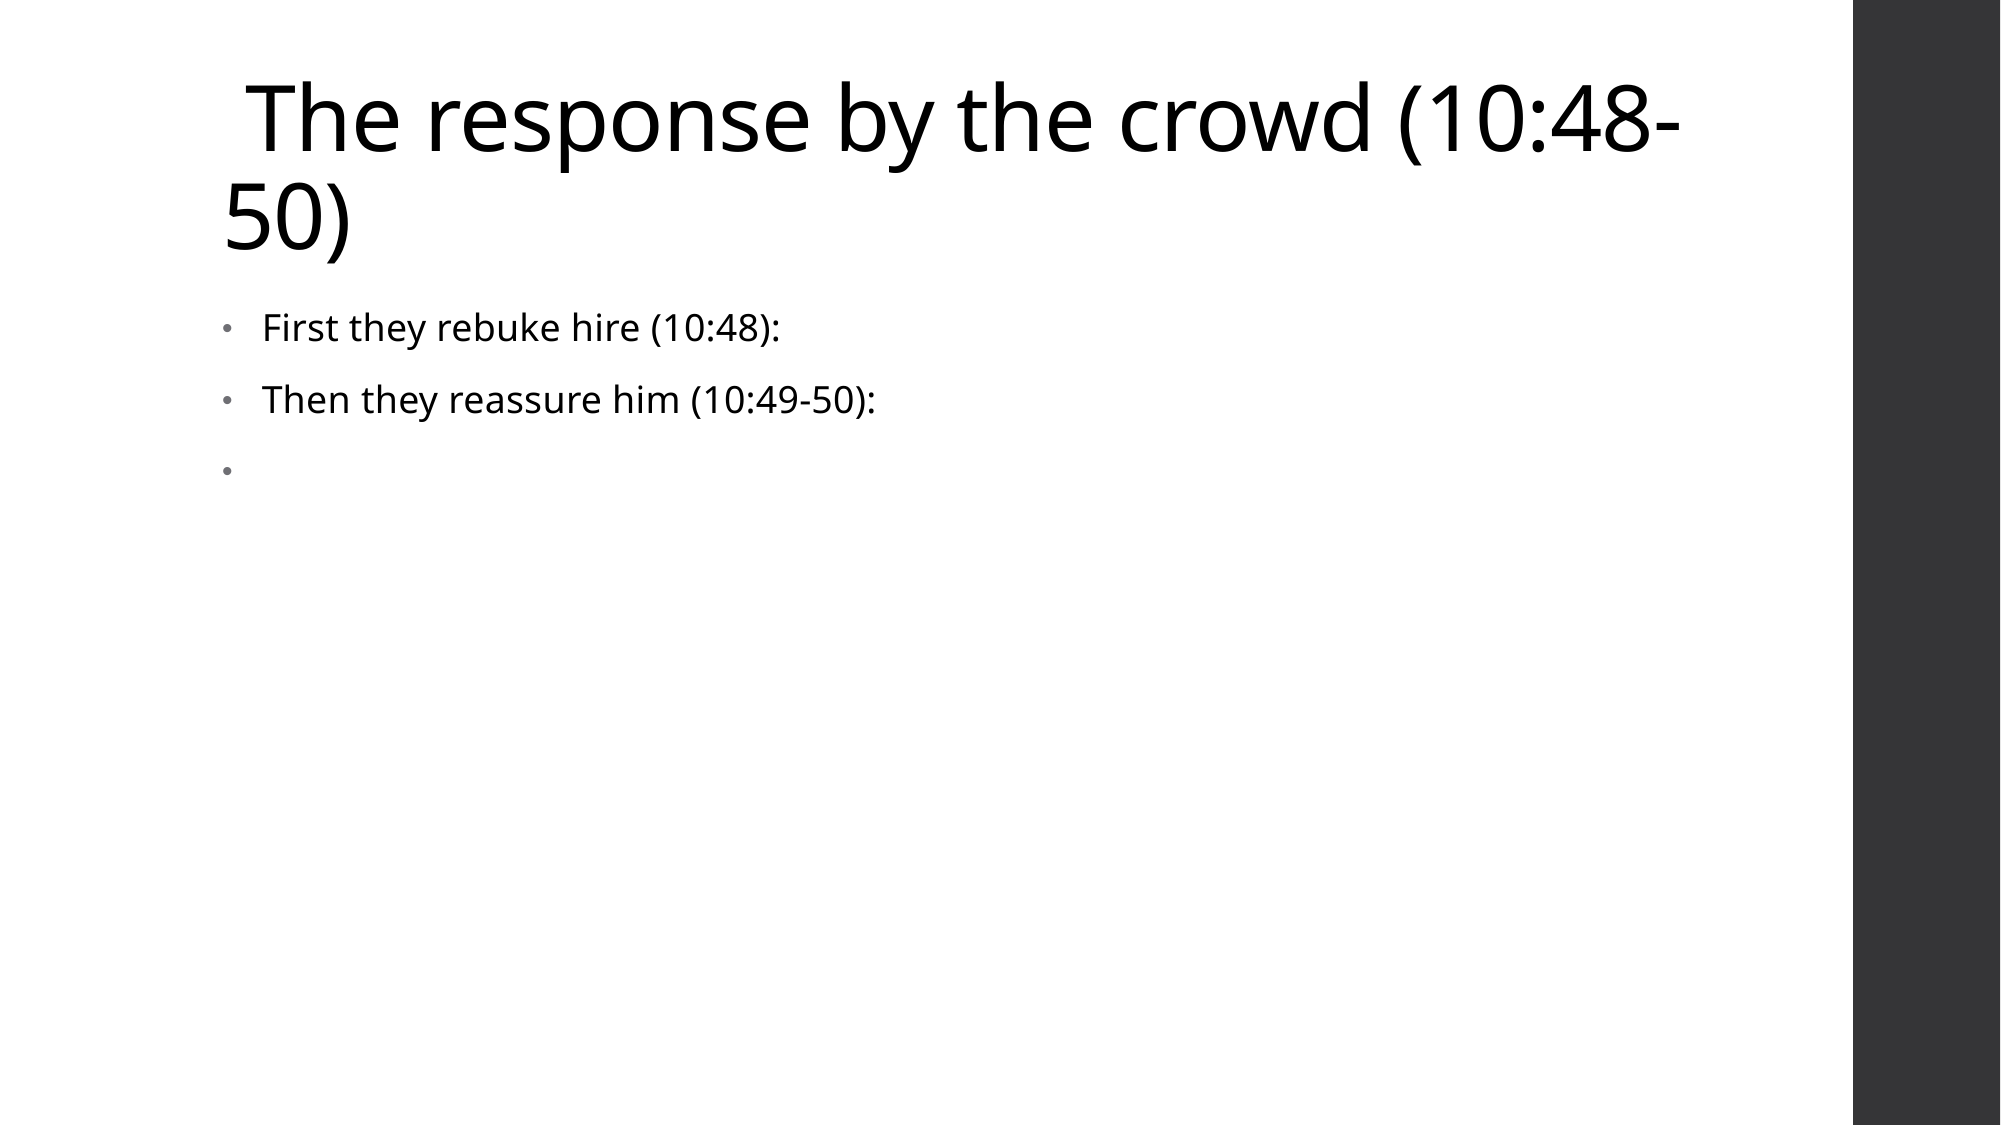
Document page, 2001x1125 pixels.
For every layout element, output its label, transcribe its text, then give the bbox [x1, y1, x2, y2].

title The response by the crowd (10:48-50) [206, 60, 1797, 278]
list First they rebuke hire (10:48): Then they reassure him (10:49-50): [206, 299, 1617, 1014]
